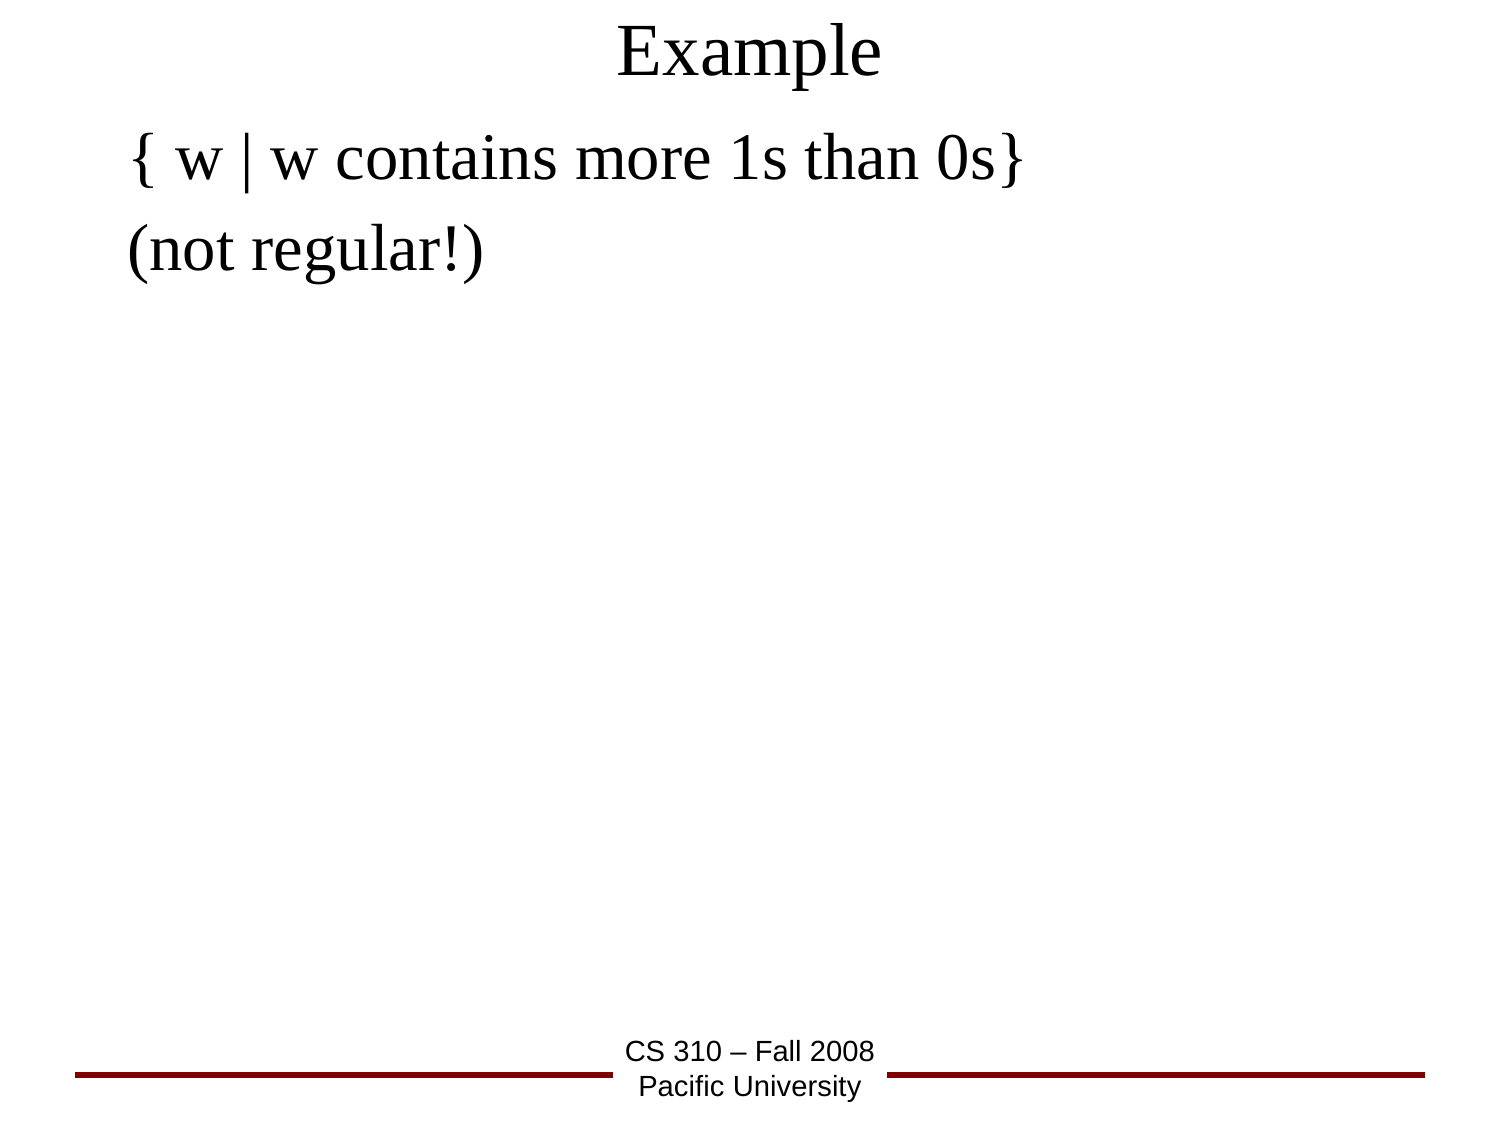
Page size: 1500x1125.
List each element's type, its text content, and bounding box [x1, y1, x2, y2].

title Example [112, 0, 1388, 103]
list { w | w contains more 1s than 0s} (not regular!) [112, 112, 1388, 1001]
